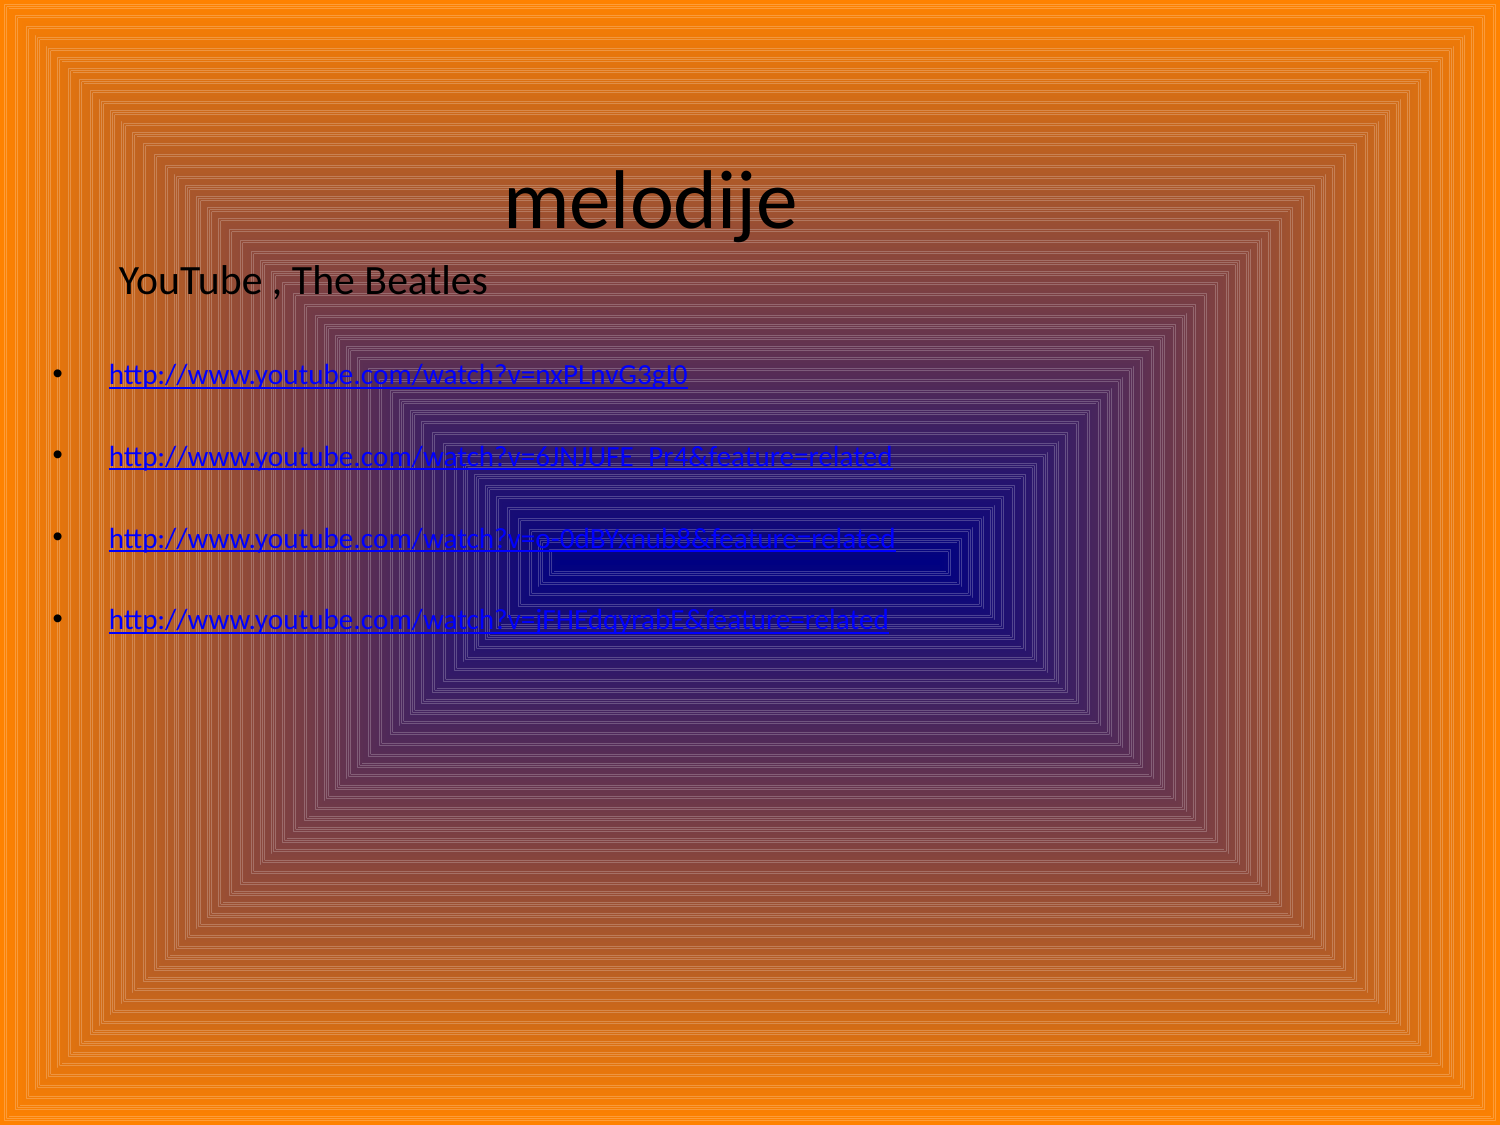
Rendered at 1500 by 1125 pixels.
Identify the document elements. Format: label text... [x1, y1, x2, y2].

list melodije YouTube , The Beatles http://www.youtube.com/watch?v=nxPLnvG3gI0 http://www.youtube.com/watch?v=6JNJUFE_Pr4&feature=related http://www.youtube.com/watch?v=o-0dBYxnub8&feature=related http://www.youtube.com/watch?v=jFHEdqyrabE&feature=related [37, 137, 1388, 880]
